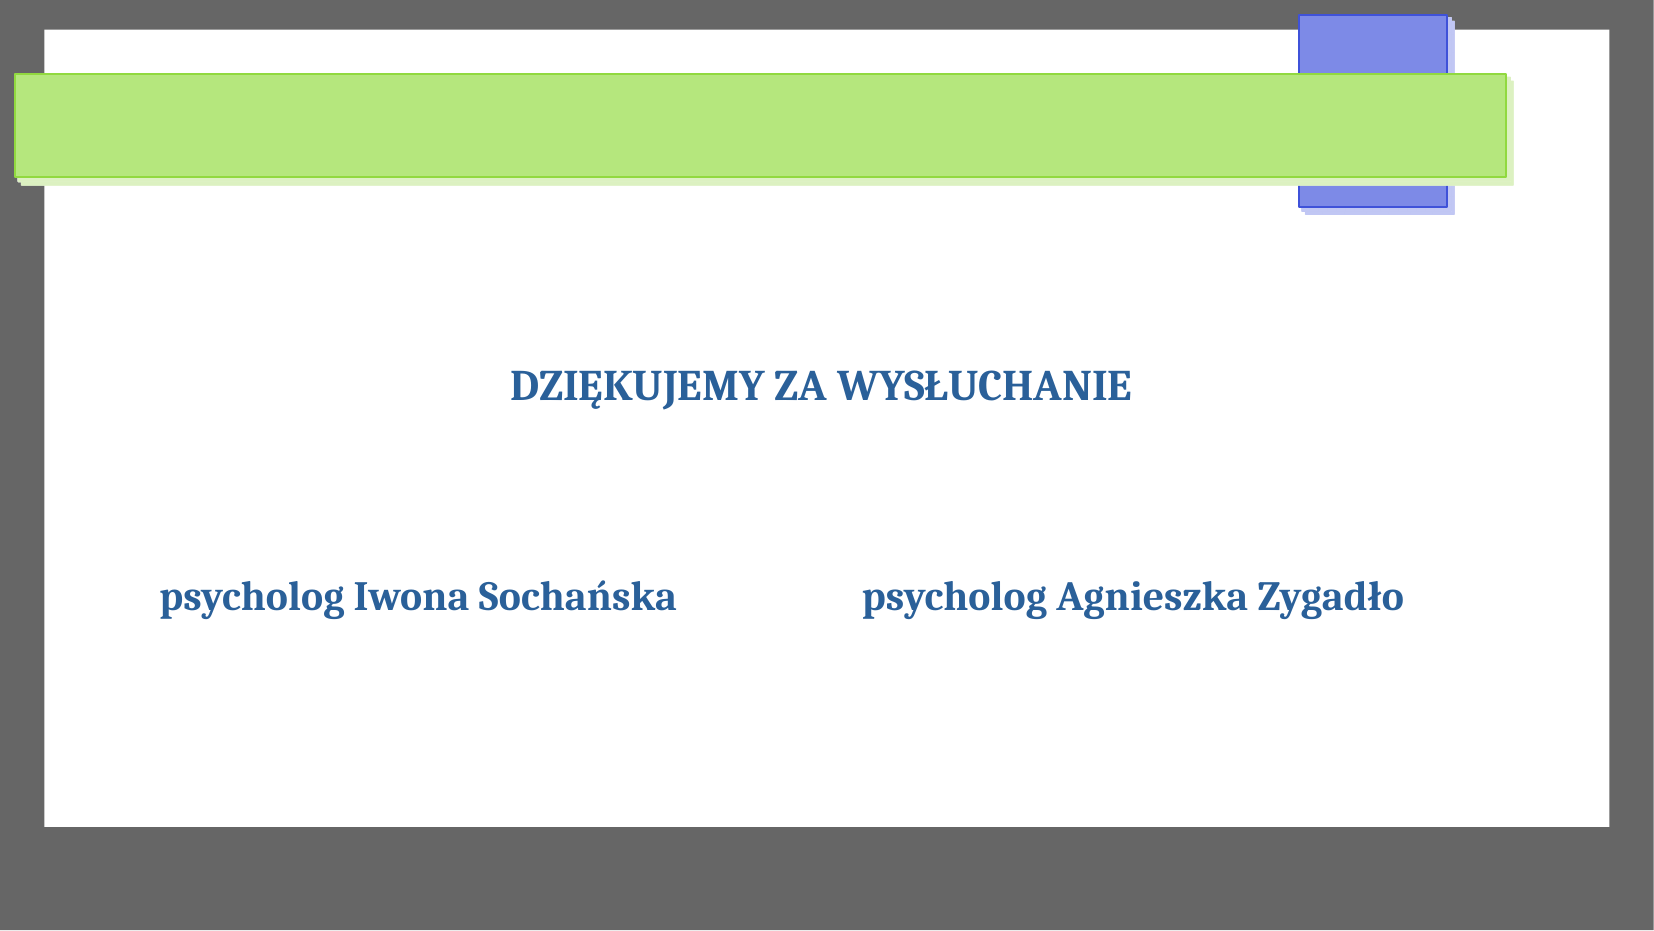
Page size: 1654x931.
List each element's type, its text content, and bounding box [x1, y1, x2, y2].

list DZIĘKUJEMY ZA WYSŁUCHANIE psycholog Iwona Sochańska psycholog Agnieszka Zygadło [88, 221, 1565, 813]
